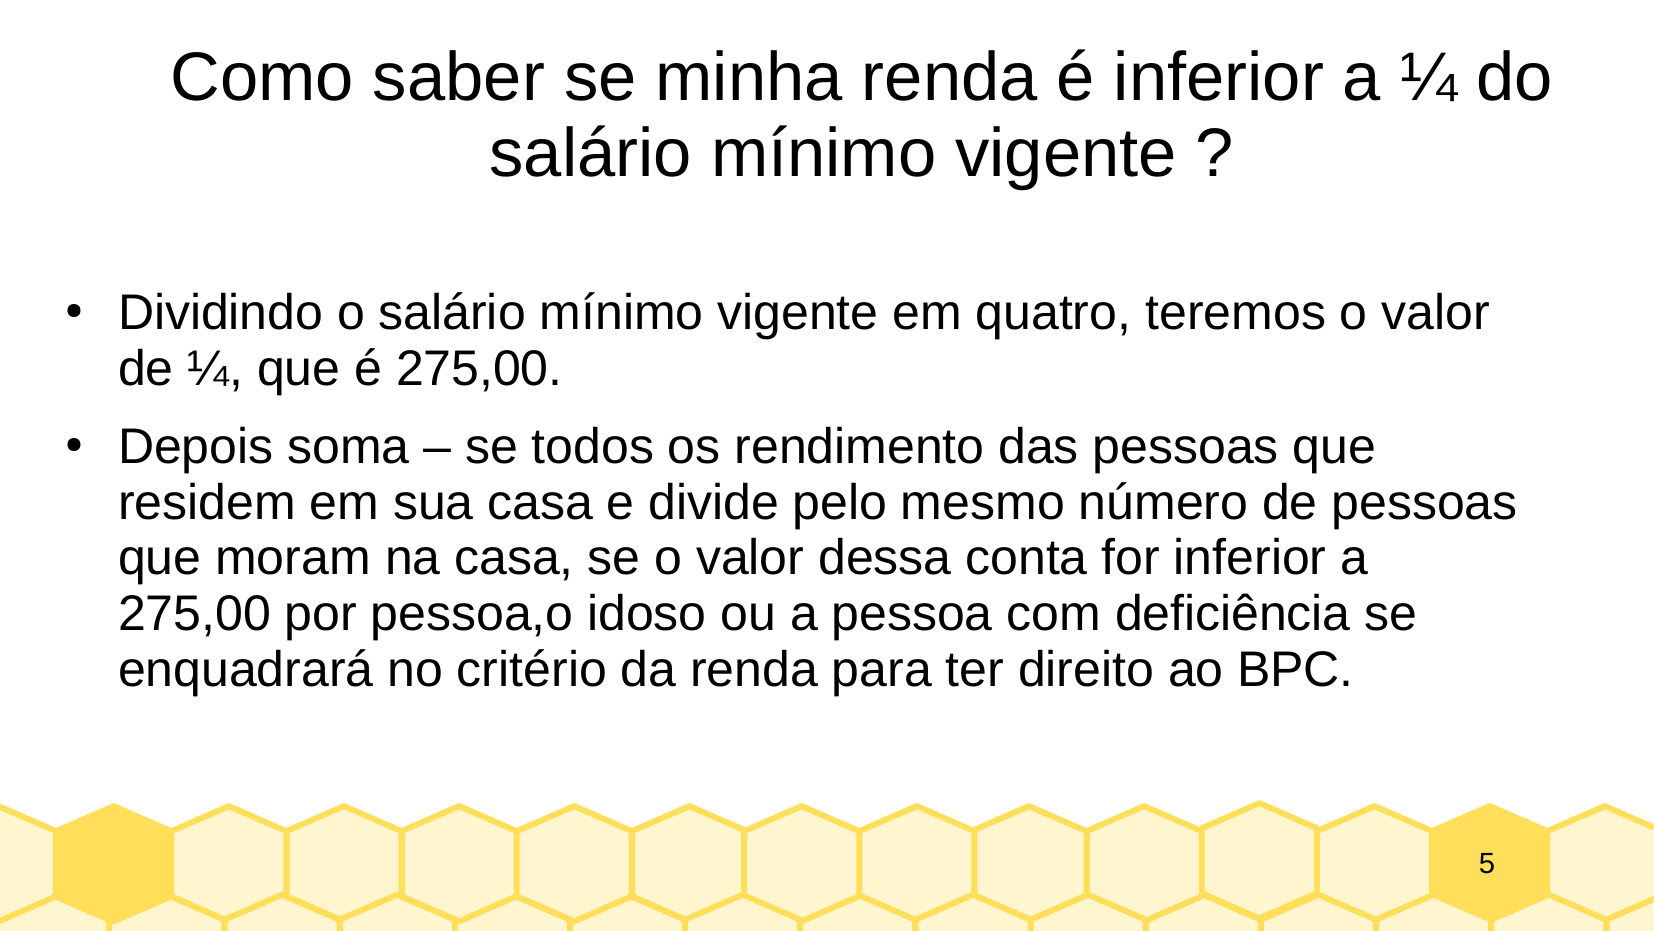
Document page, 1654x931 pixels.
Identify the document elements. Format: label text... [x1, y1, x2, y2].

list Dividindo o salário mínimo vigente em quatro, teremos o valor de ¼, que é 275,00. Depois soma – se todos os rendimento das pessoas que residem em sua casa e divide pelo mesmo número de pessoas que moram na casa, se o valor dessa conta for inferior a 275,00 por pessoa,o idoso ou a pessoa com deficiência se enquadrará no critério da renda para ter direito ao BPC. [47, 206, 1536, 747]
title Como saber se minha renda é inferior a ¼ do salário mínimo vigente ? [82, 37, 1571, 193]
